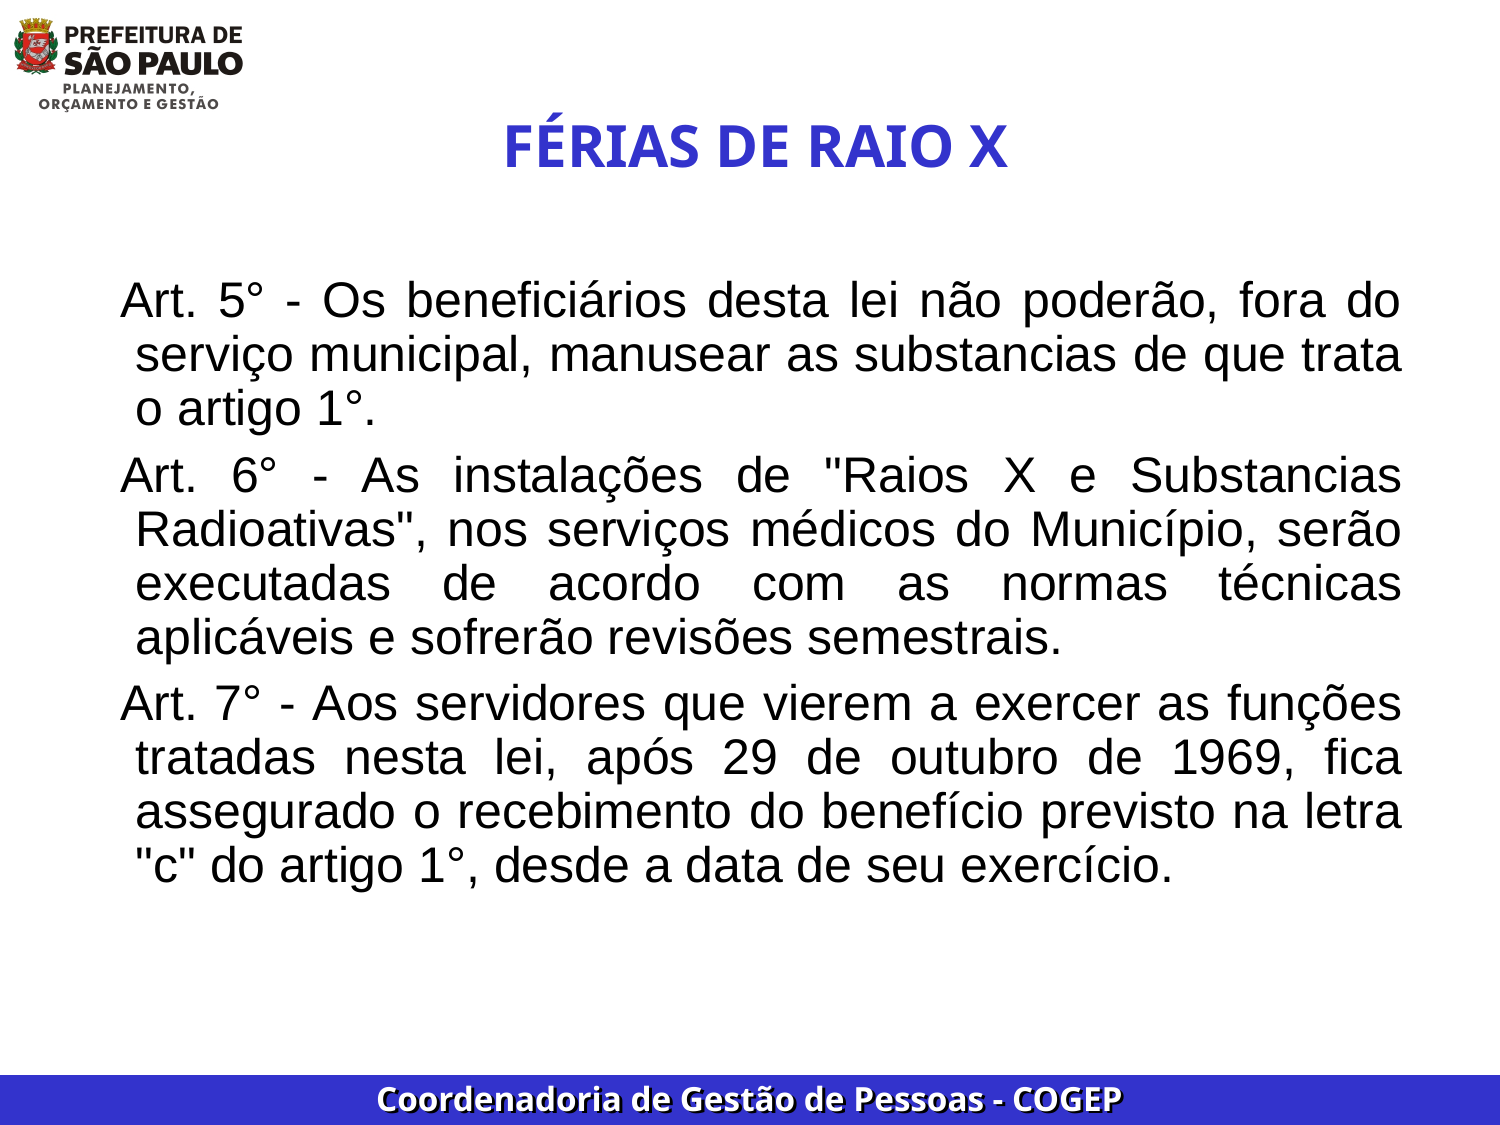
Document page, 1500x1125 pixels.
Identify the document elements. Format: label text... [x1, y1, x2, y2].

subtitle Art. 5° - Os beneficiários desta lei não poderão, fora do serviço municipal, manusear as substancias de que trata o artigo 1°. Art. 6° - As instalações de "Raios X e Substancias Radioativas", nos serviços médicos do Município, serão executadas de acordo com as normas técnicas aplicáveis e sofrerão revisões semestrais. Art. 7° - Aos servidores que vierem a exercer as funções tratadas nesta lei, após 29 de outubro de 1969, fica assegurado o recebimento do benefício previsto na letra "c" do artigo 1°, desde a data de seu exercício. [29, 267, 1436, 966]
title FÉRIAS DE RAIO X [100, 101, 1412, 187]
